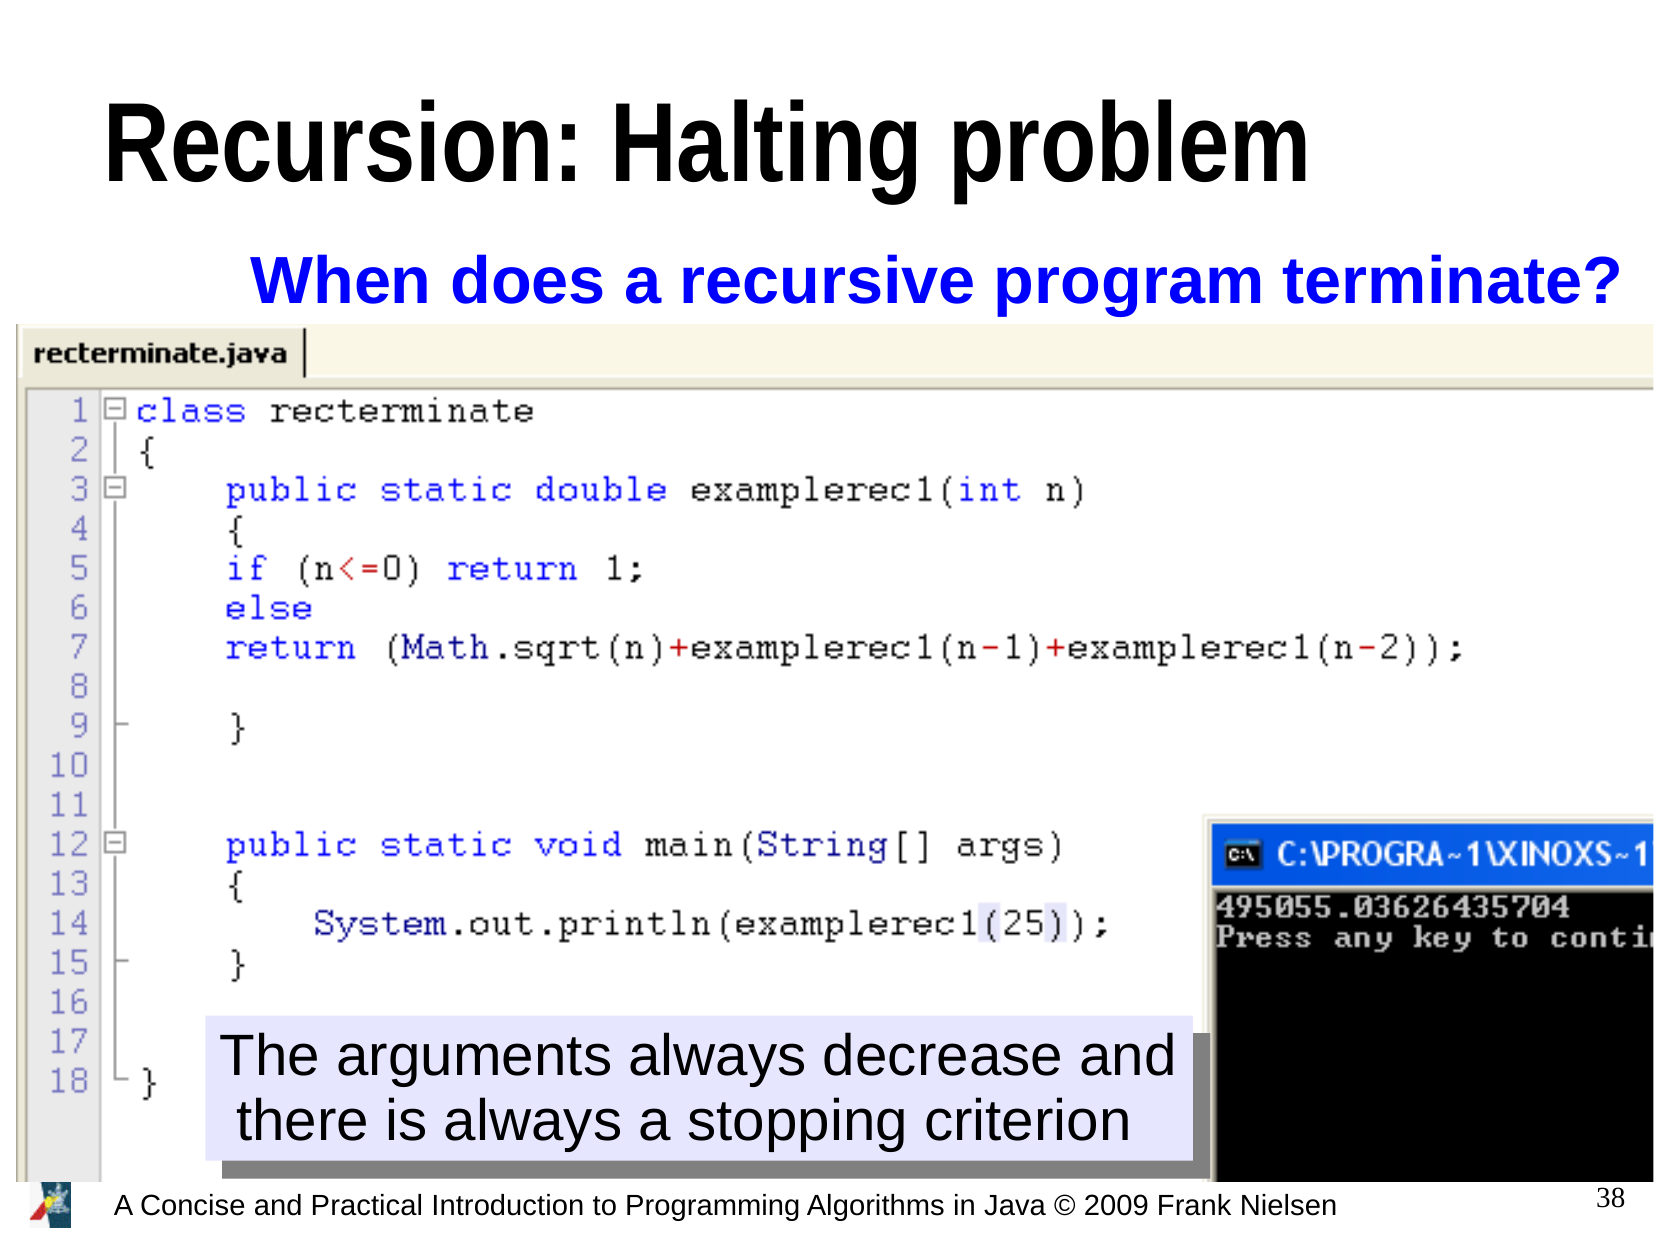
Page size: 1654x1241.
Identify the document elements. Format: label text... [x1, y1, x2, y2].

text_box The arguments always decrease and there is always a stopping criterion [205, 1015, 1193, 1161]
text_box Recursion: Halting problem [88, 69, 1328, 213]
text_box When does a recursive program terminate? [235, 235, 1640, 324]
picture [16, 324, 1654, 1228]
